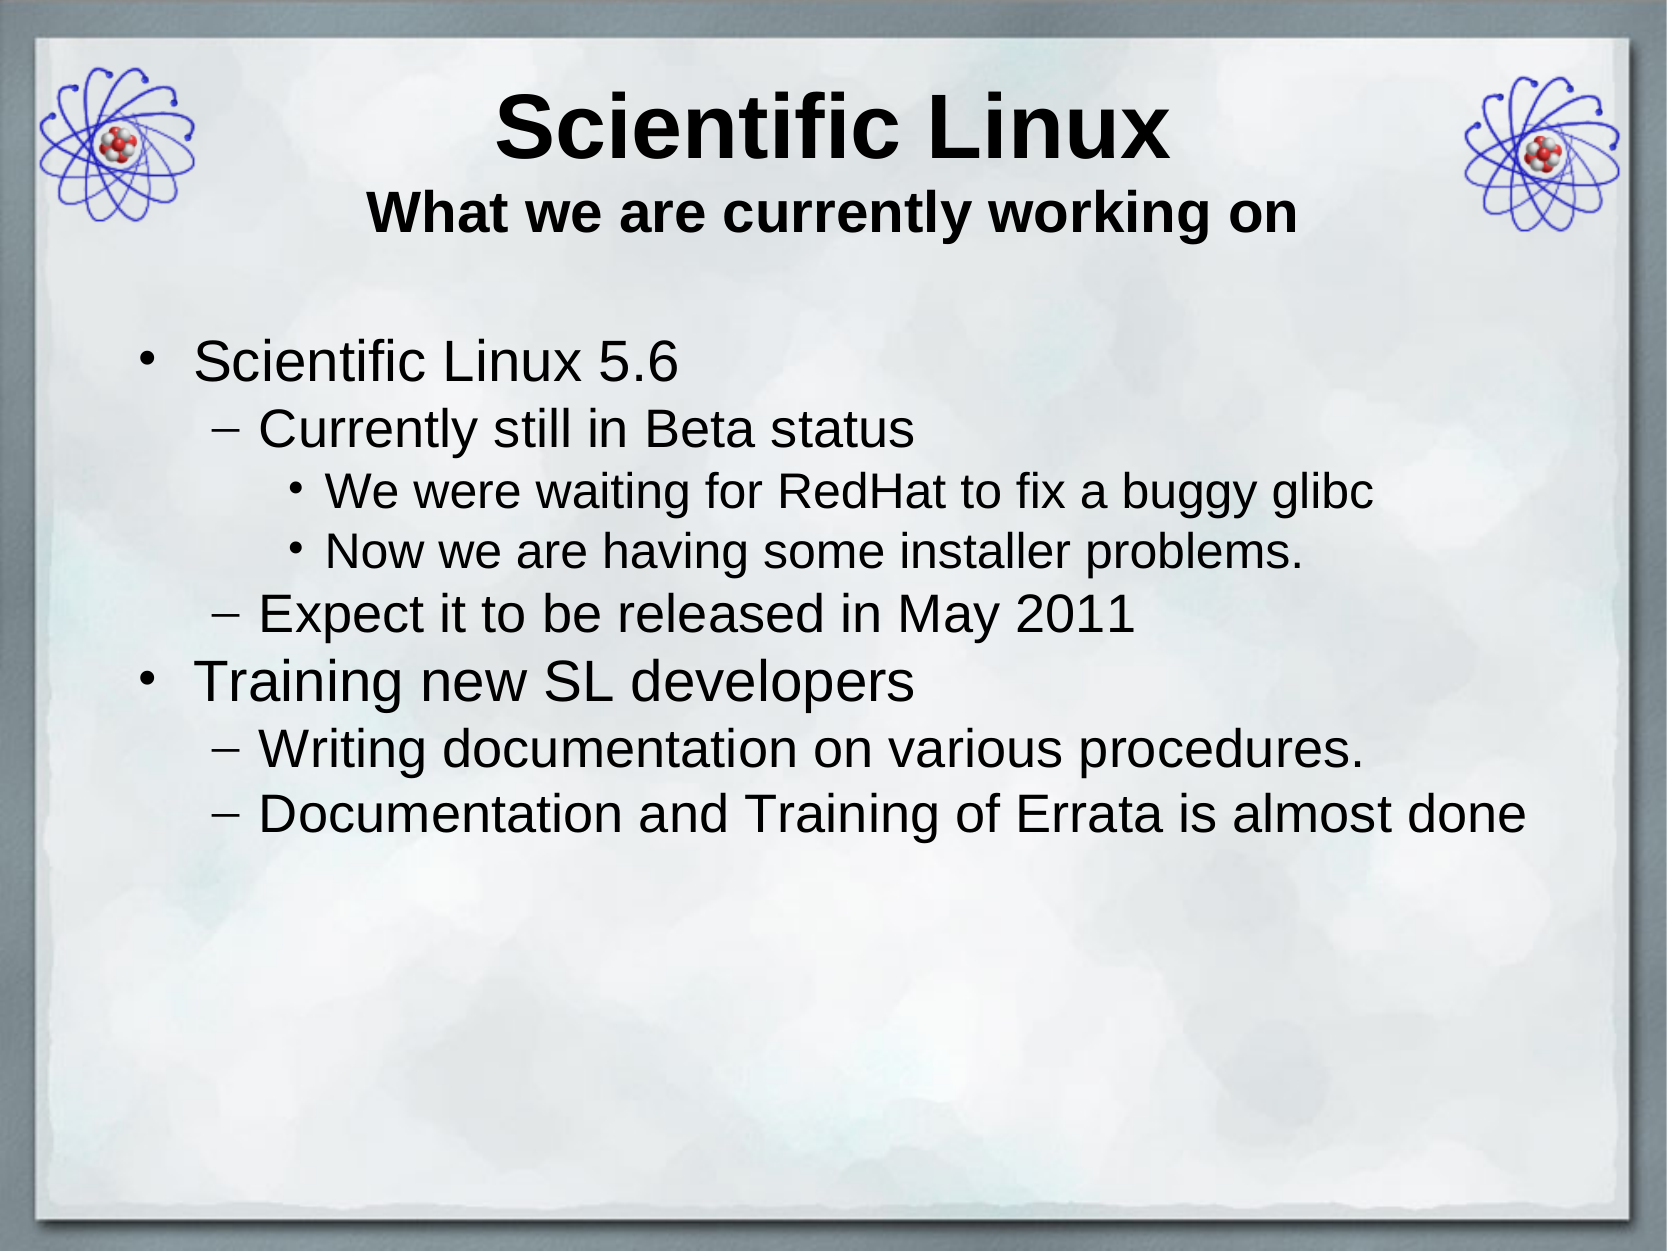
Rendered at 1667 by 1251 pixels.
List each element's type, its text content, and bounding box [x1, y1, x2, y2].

text_box Scientific Linux 5.6 Currently still in Beta status We were waiting for RedHat to fix a buggy glibc Now we are having some installer problems. Expect it to be released in May 2011 Training new SL developers Writing documentation on various procedures. Documentation and Training of Errata is almost done [122, 315, 1575, 938]
title Scientific Linux What we are currently working on [289, 75, 1378, 246]
picture [0, 0, 1667, 1251]
